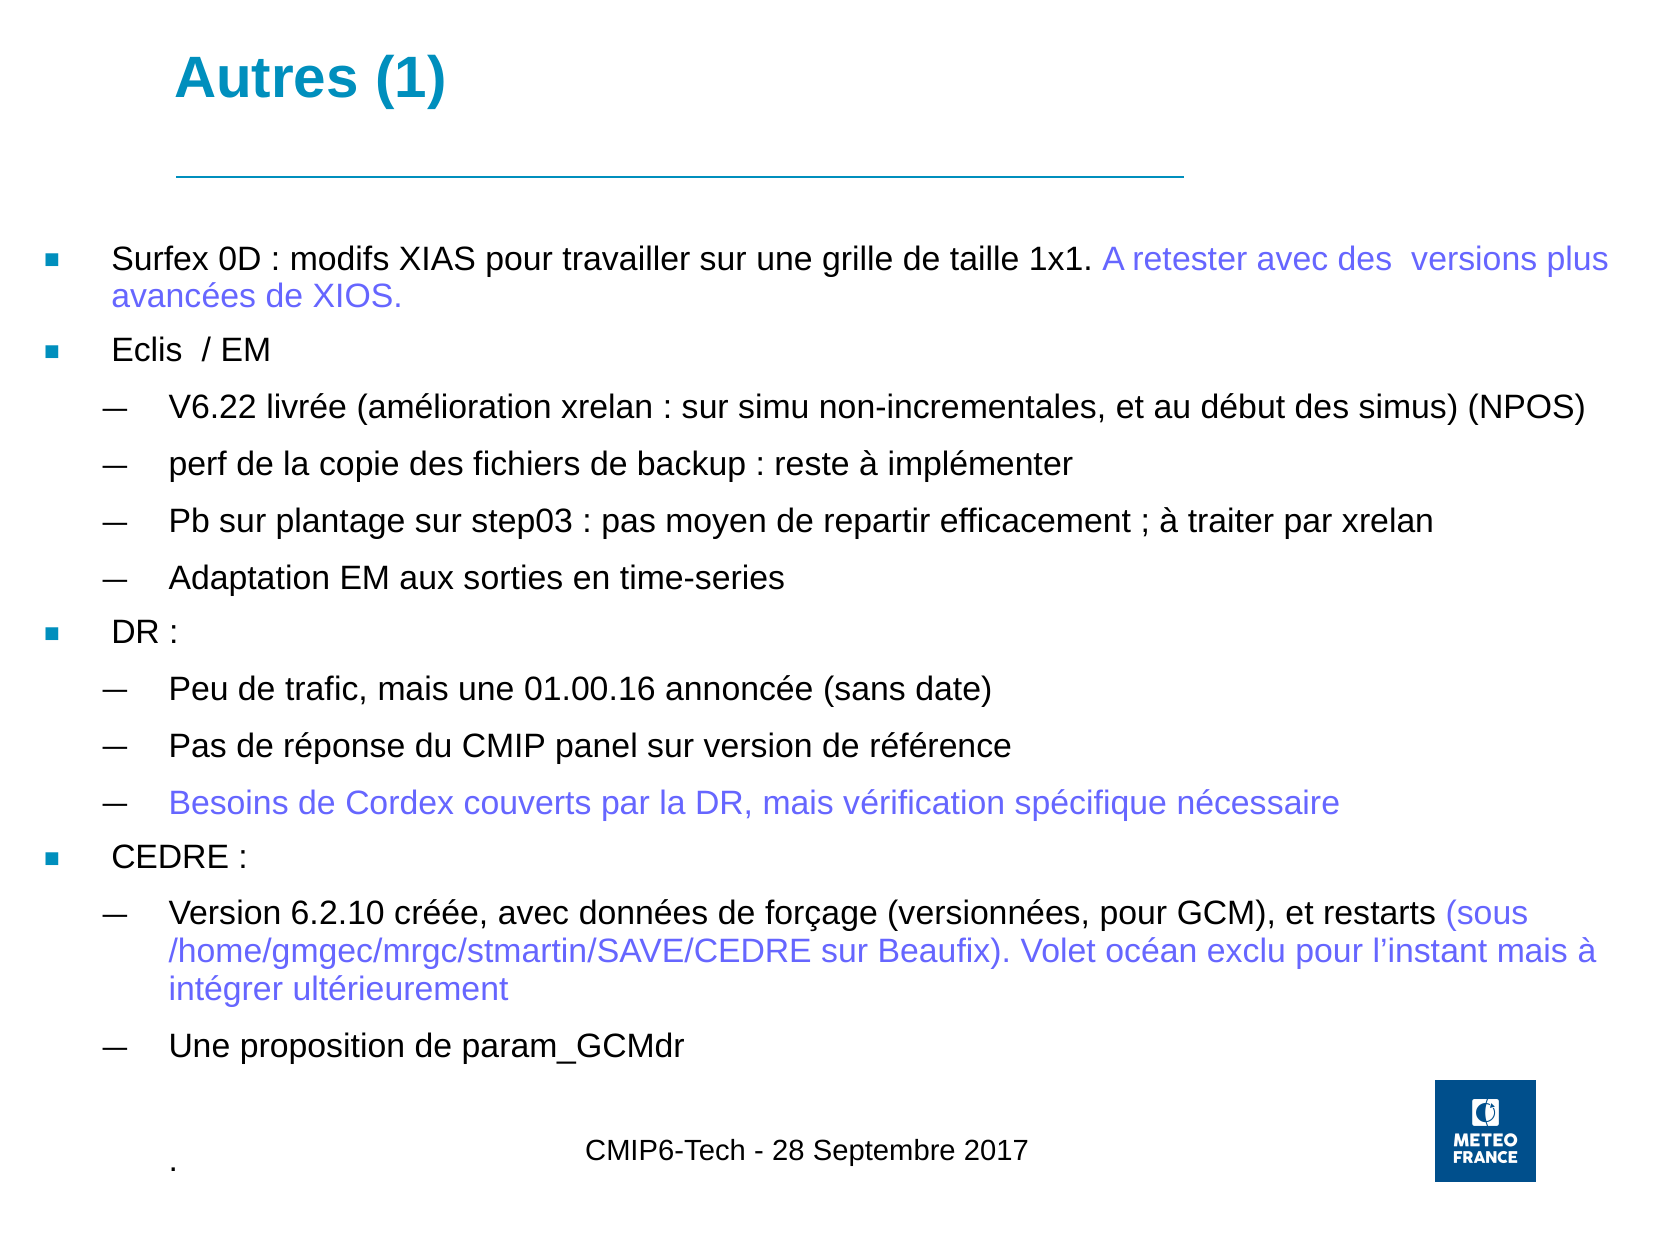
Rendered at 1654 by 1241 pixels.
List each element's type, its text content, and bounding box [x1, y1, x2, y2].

title Autres (1) [174, 0, 1654, 156]
list Surfex 0D : modifs XIAS pour travailler sur une grille de taille 1x1. A retester avec des versions plus avancées de XIOS. Eclis / EM V6.22 livrée (amélioration xrelan : sur simu non-incrementales, et au début des simus) (NPOS) perf de la copie des fichiers de backup : reste à implémenter Pb sur plantage sur step03 : pas moyen de repartir efficacement ; à traiter par xrelan Adaptation EM aux sorties en time-series DR : Peu de trafic, mais une 01.00.16 annoncée (sans date) Pas de réponse du CMIP panel sur version de référence Besoins de Cordex couverts par la DR, mais vérification spécifique nécessaire CEDRE : Version 6.2.10 créée, avec données de forçage (versionnées, pour GCM), et restarts (sous /home/gmgec/mrgc/stmartin/SAVE/CEDRE sur Beaufix). Volet océan exclu pour l’instant mais à intégrer ultérieurement Une proposition de param_GCMdr . [29, 239, 1627, 1188]
